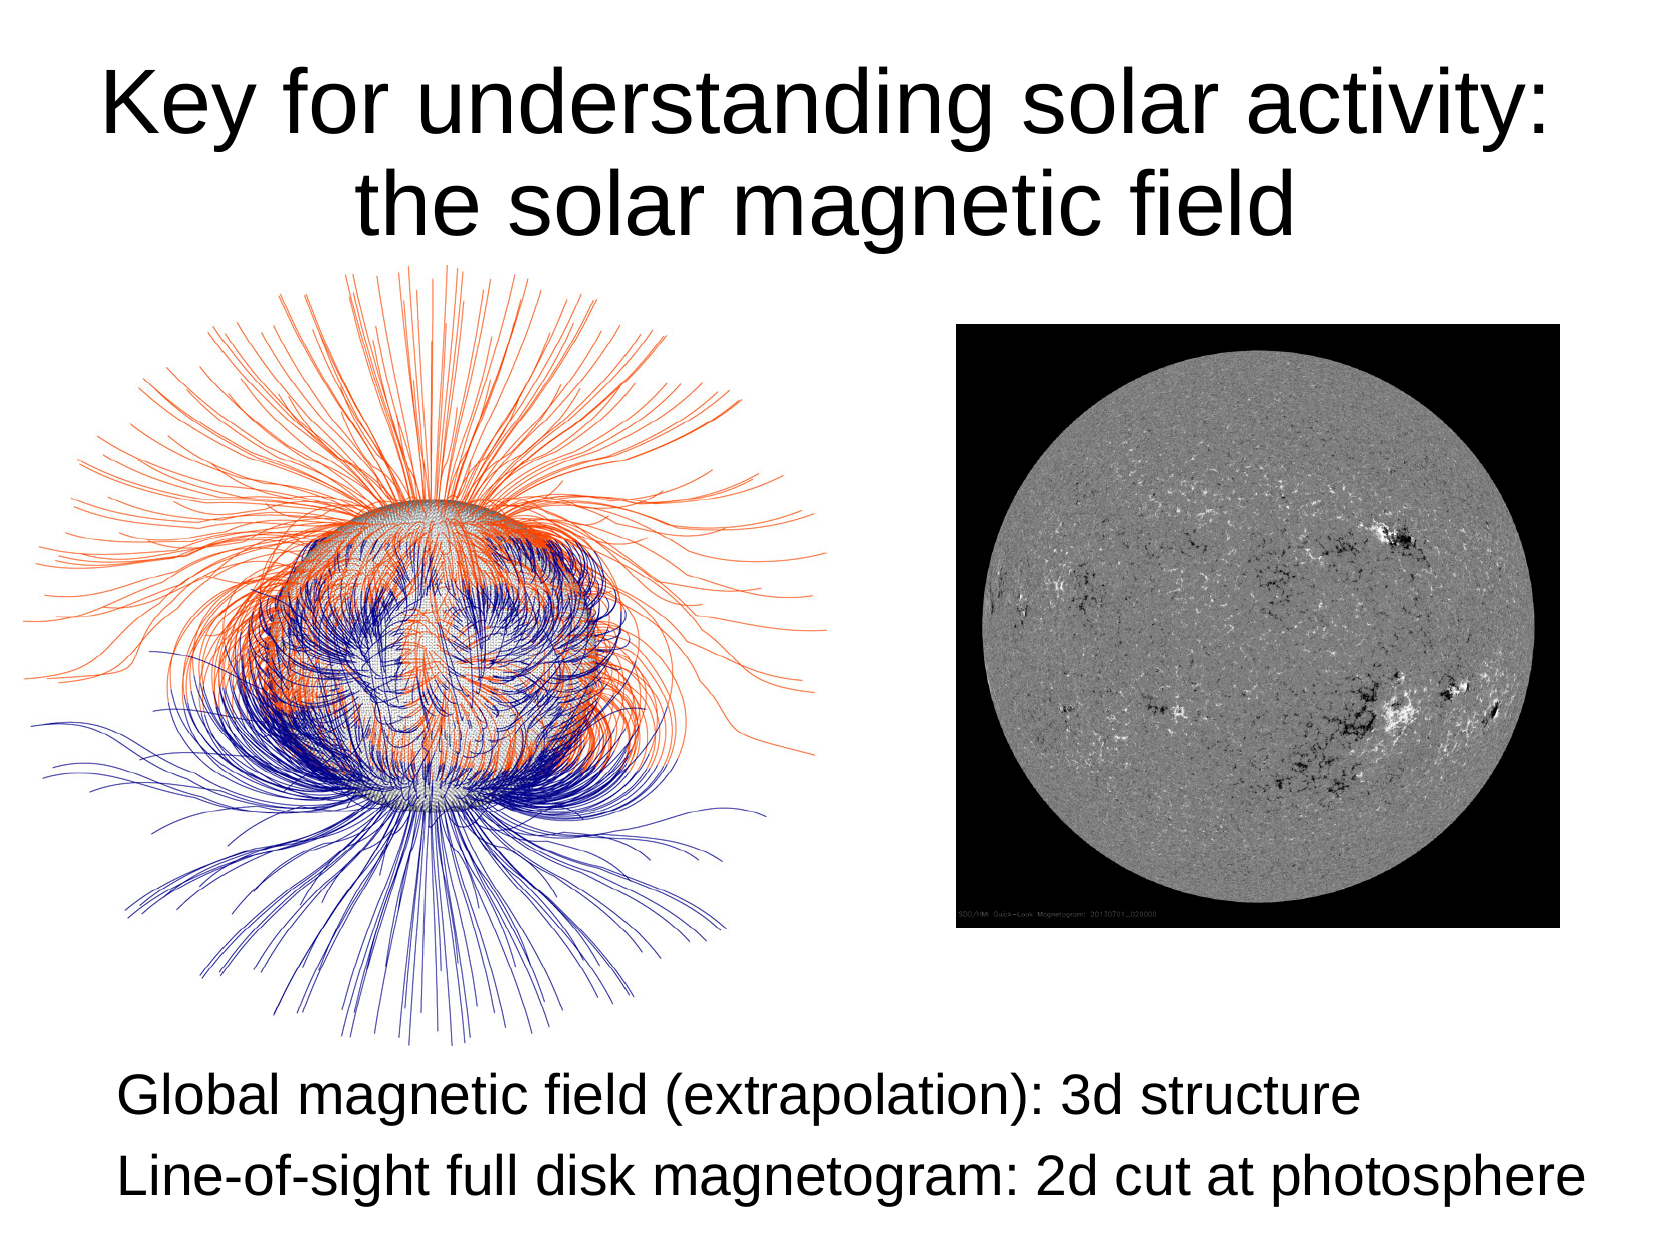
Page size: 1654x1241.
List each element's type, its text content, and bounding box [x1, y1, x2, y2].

list Global magnetic field (extrapolation): 3d structure Line-of-sight full disk magnetogram: 2d cut at photosphere [47, 1062, 1607, 1217]
picture [23, 265, 827, 1046]
picture [956, 324, 1560, 928]
title Key for understanding solar activity: the solar magnetic field [82, 49, 1571, 257]
